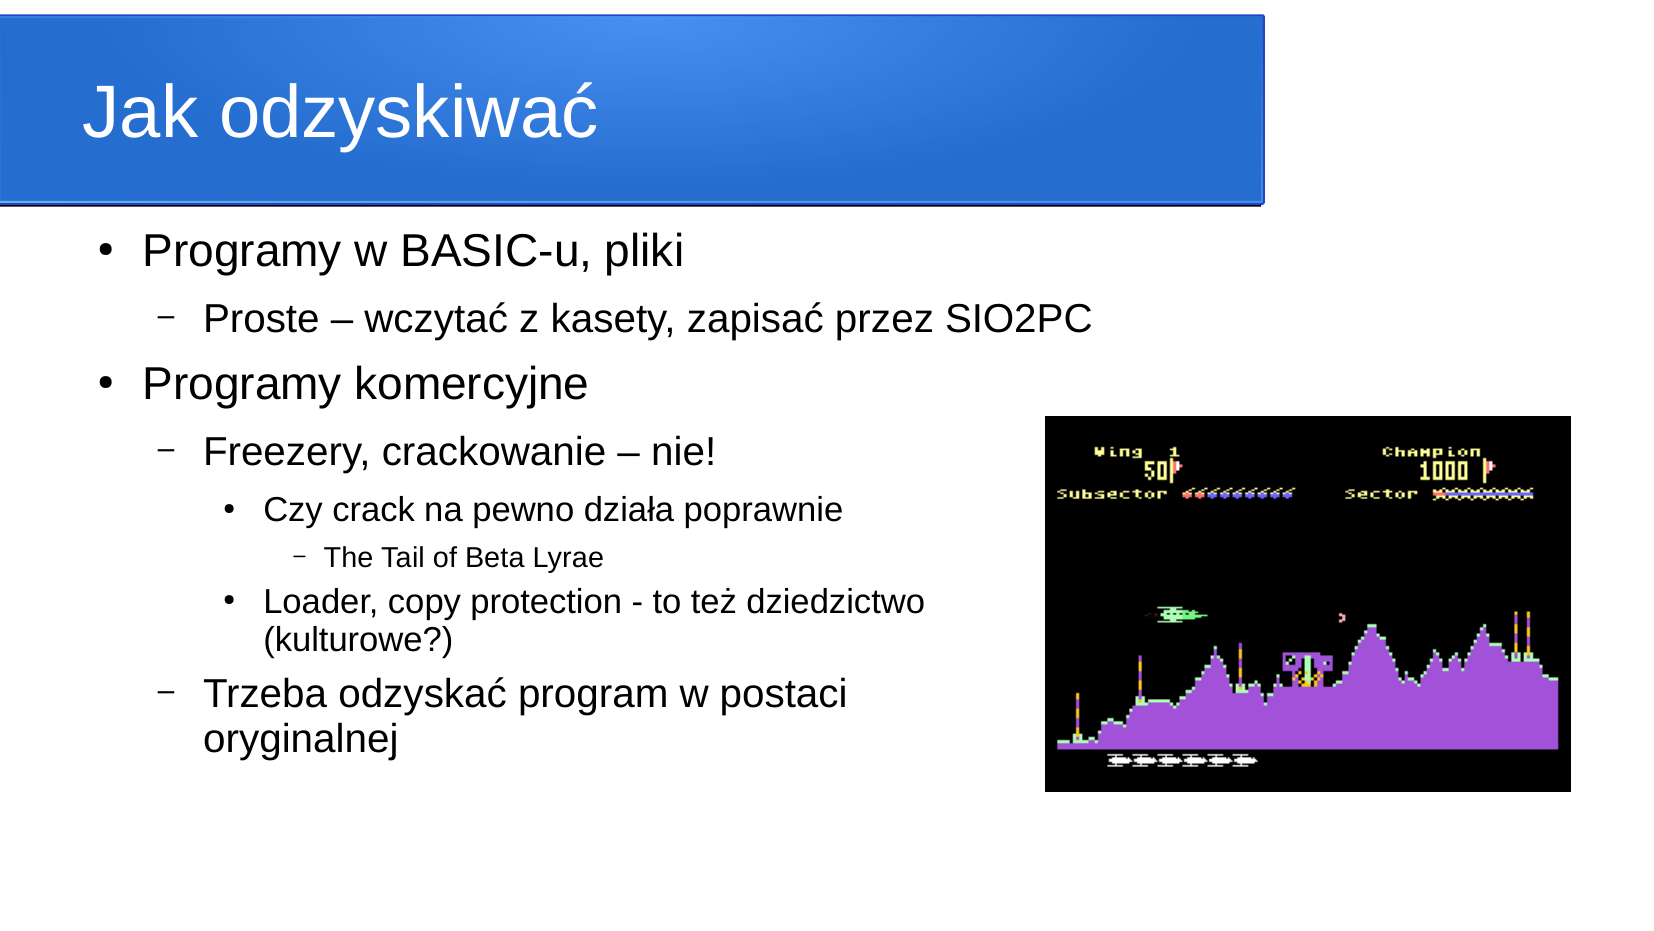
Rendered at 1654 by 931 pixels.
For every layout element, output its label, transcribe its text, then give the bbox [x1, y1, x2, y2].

list Programy w BASIC-u, pliki Proste – wczytać z kasety, zapisać przez SIO2PC Programy komercyjne Freezery, crackowanie – nie! Czy crack na pewno działa poprawnie The Tail of Beta Lyrae Loader, copy protection - to też dziedzictwo (kulturowe?) Trzeba odzyskać program w postaci oryginalnej [82, 224, 1571, 764]
picture [1045, 416, 1571, 792]
title Jak odzyskiwać [82, 35, 1235, 189]
